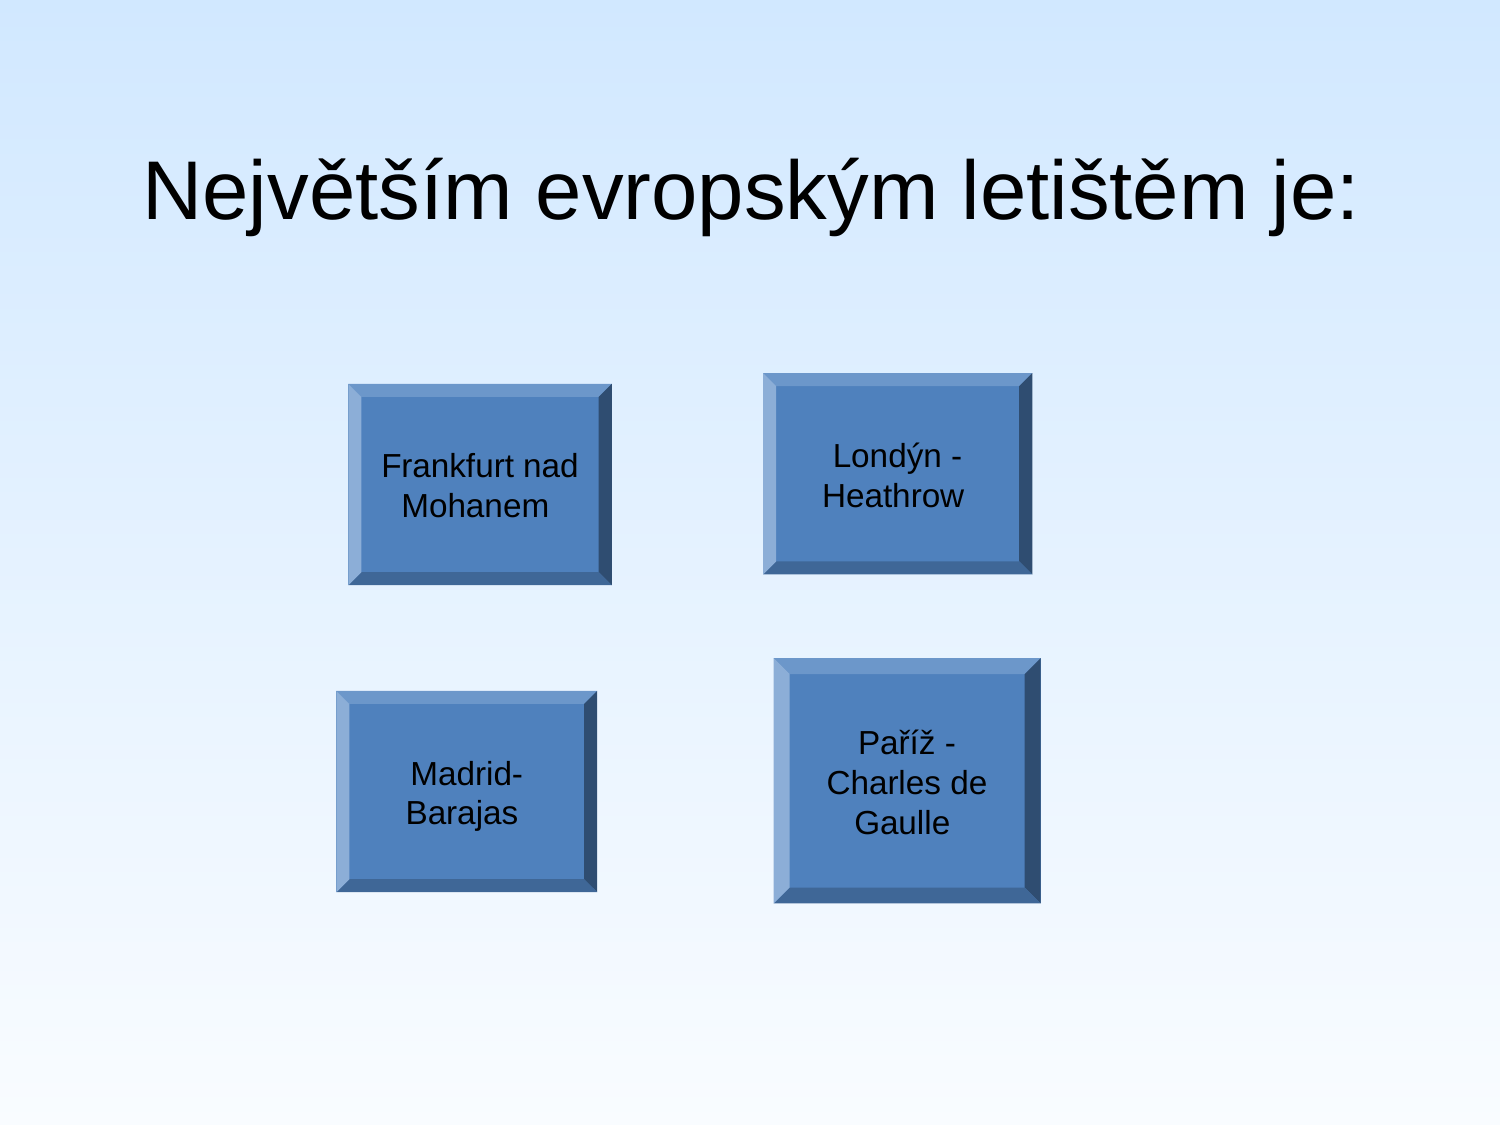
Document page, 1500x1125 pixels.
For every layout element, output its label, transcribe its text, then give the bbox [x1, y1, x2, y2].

text_box Londýn - Heathrow [777, 387, 1019, 561]
text_box Frankfurt nad Mohanem [362, 397, 598, 572]
title Největším evropským letištěm je: [76, 113, 1427, 268]
text_box Madrid-Barajas [350, 704, 584, 879]
text_box Paříž - Charles de Gaulle [790, 675, 1024, 887]
